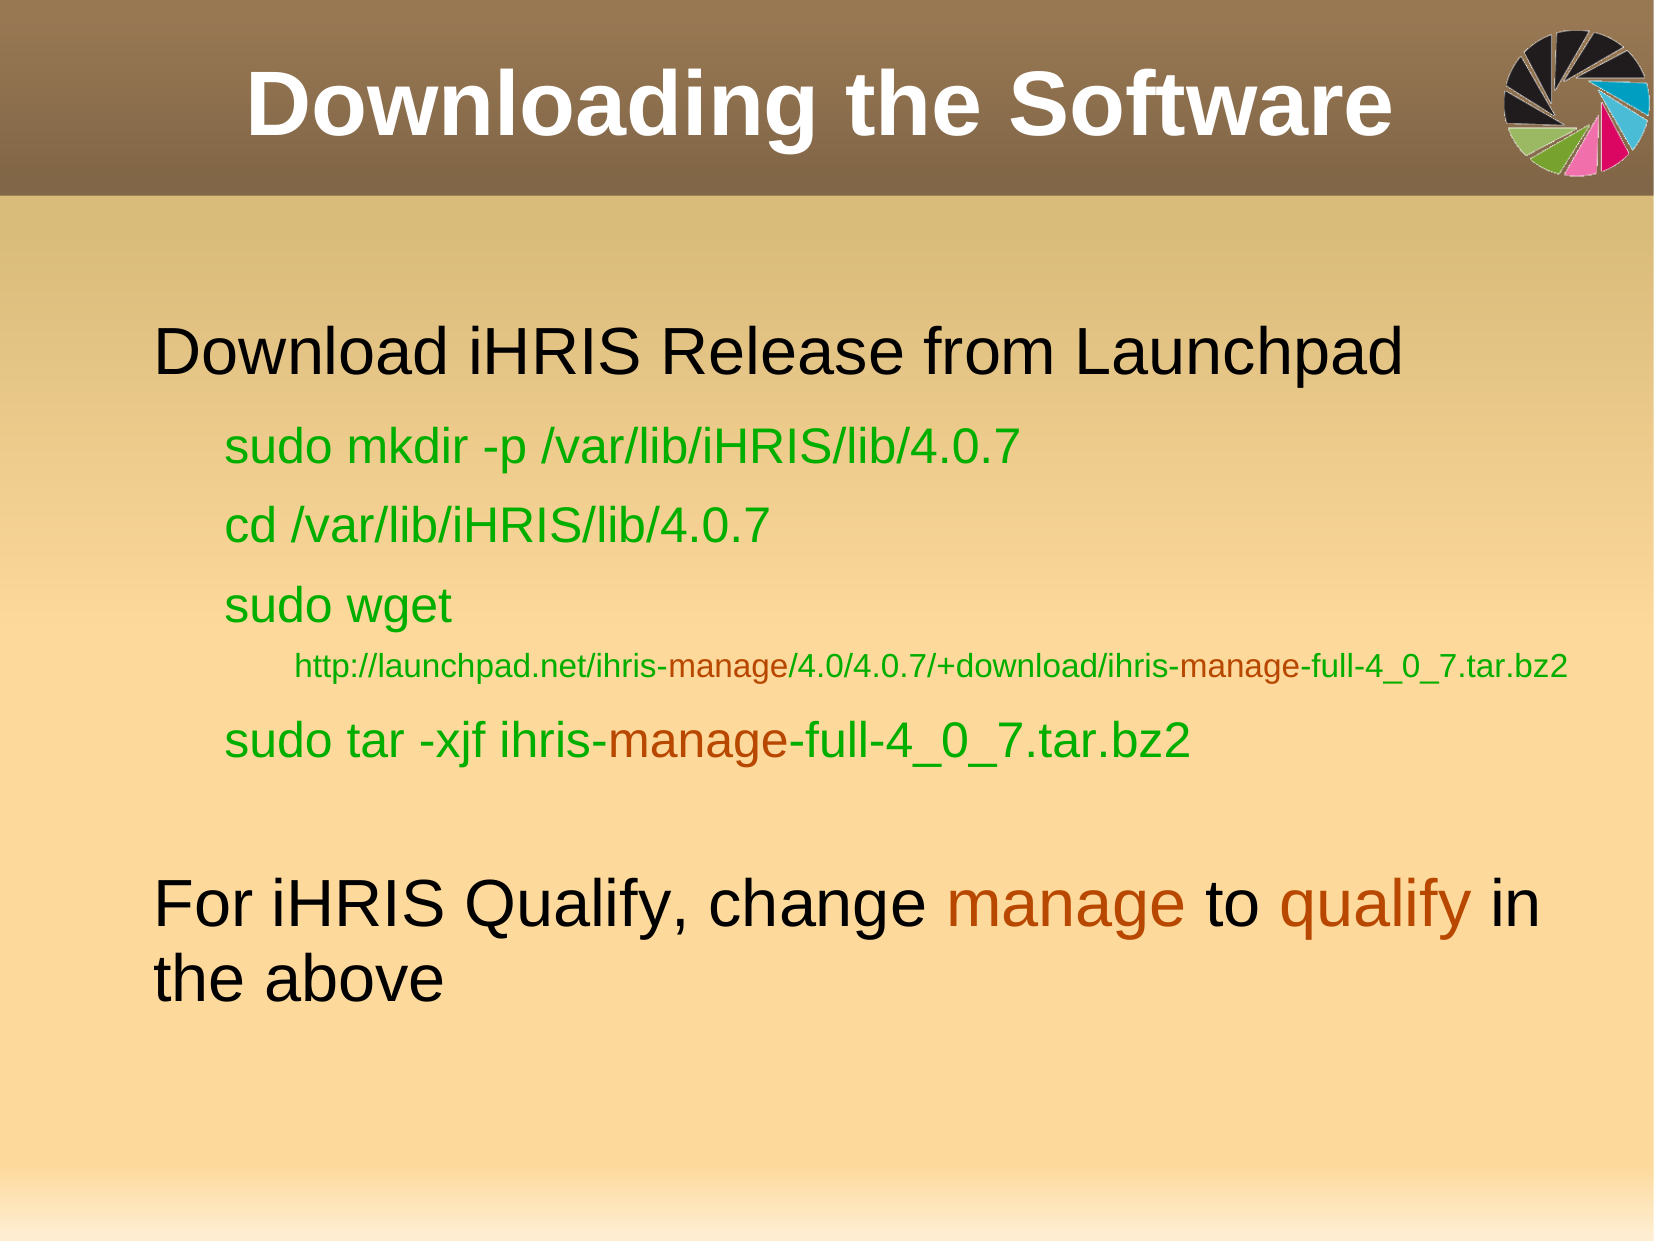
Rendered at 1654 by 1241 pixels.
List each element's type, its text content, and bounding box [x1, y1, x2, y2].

title Downloading the Software [76, 7, 1565, 200]
picture [0, 0, 1654, 1241]
list Download iHRIS Release from Launchpad sudo mkdir -p /var/lib/iHRIS/lib/4.0.7 cd /var/lib/iHRIS/lib/4.0.7 sudo wget http://launchpad.net/ihris-manage/4.0/4.0.7/+download/ihris-manage-full-4_0_7.tar.bz2 sudo tar -xjf ihris-manage-full-4_0_7.tar.bz2 For iHRIS Qualify, change manage to qualify in the above [82, 313, 1571, 1118]
